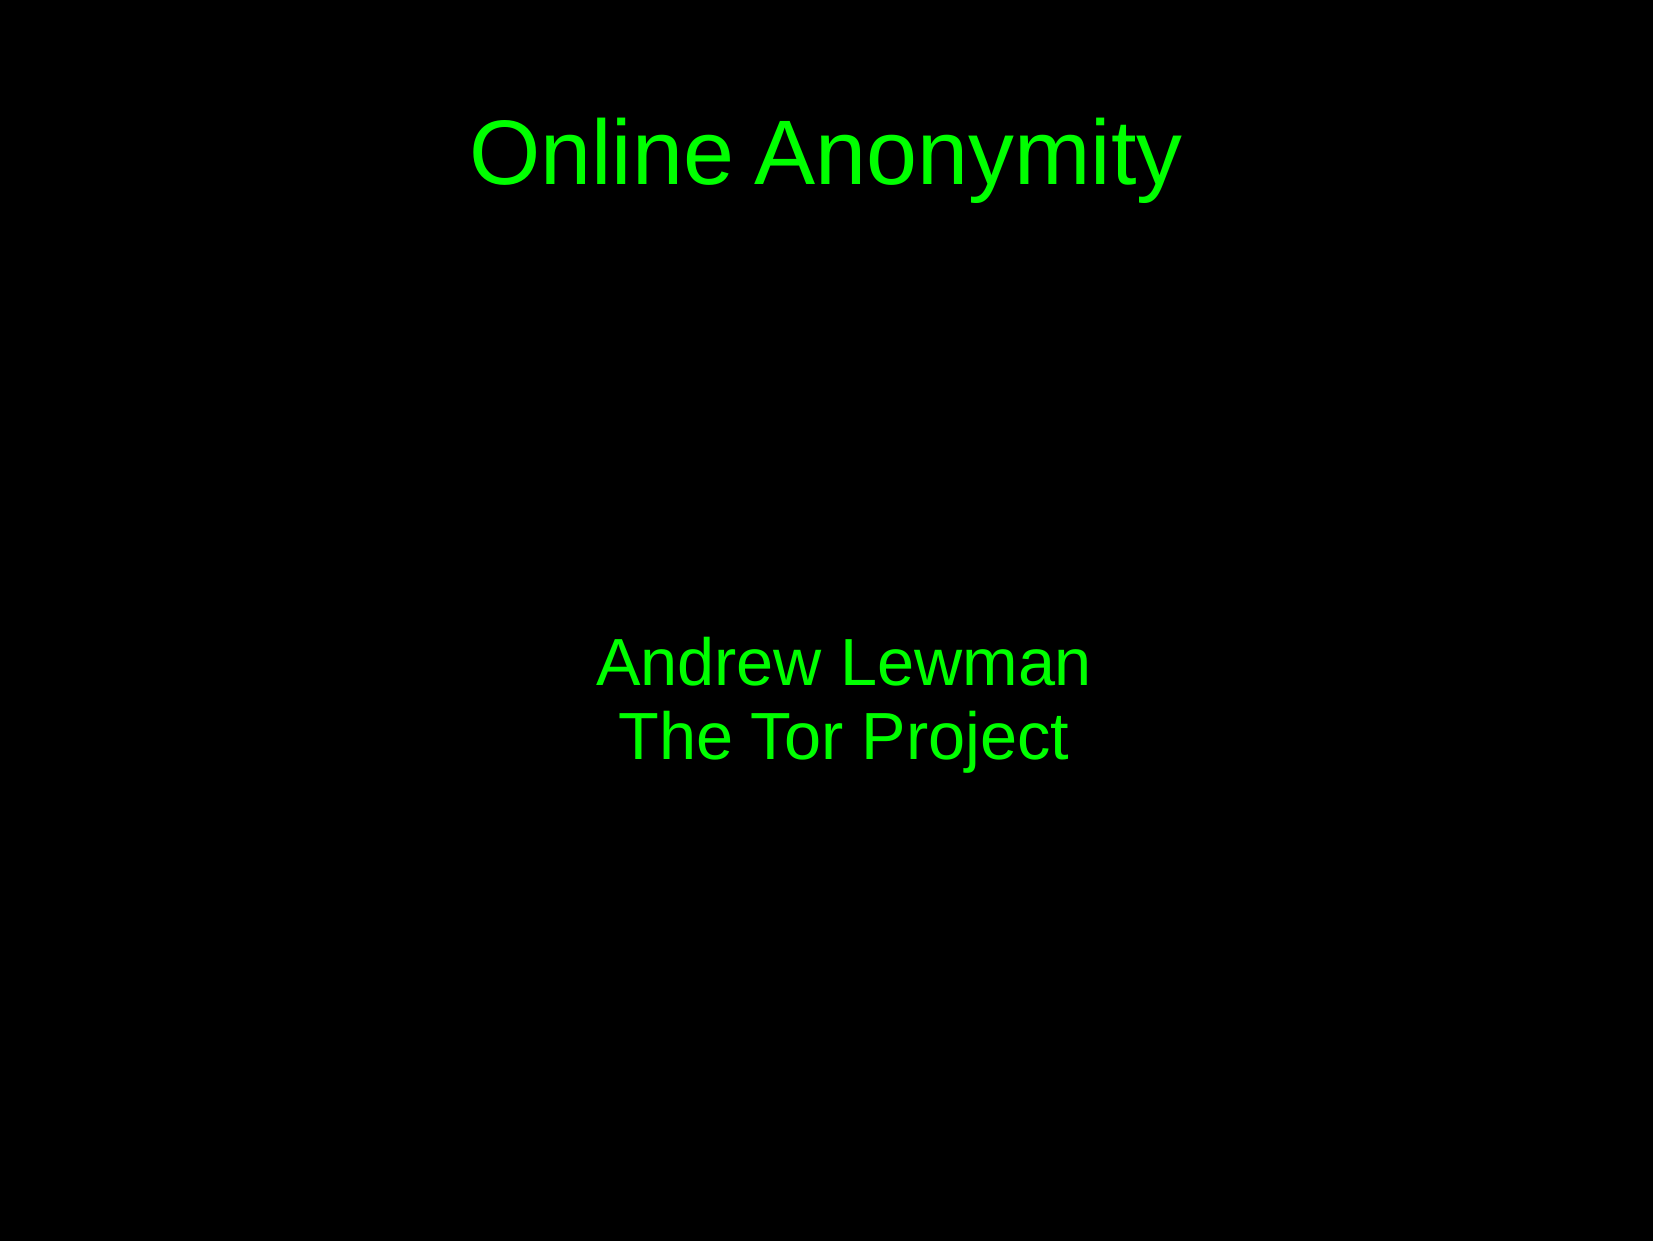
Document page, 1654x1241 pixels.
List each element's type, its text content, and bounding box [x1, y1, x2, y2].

title Online Anonymity [82, 49, 1571, 257]
subtitle Andrew Lewman The Tor Project [82, 290, 1571, 1109]
